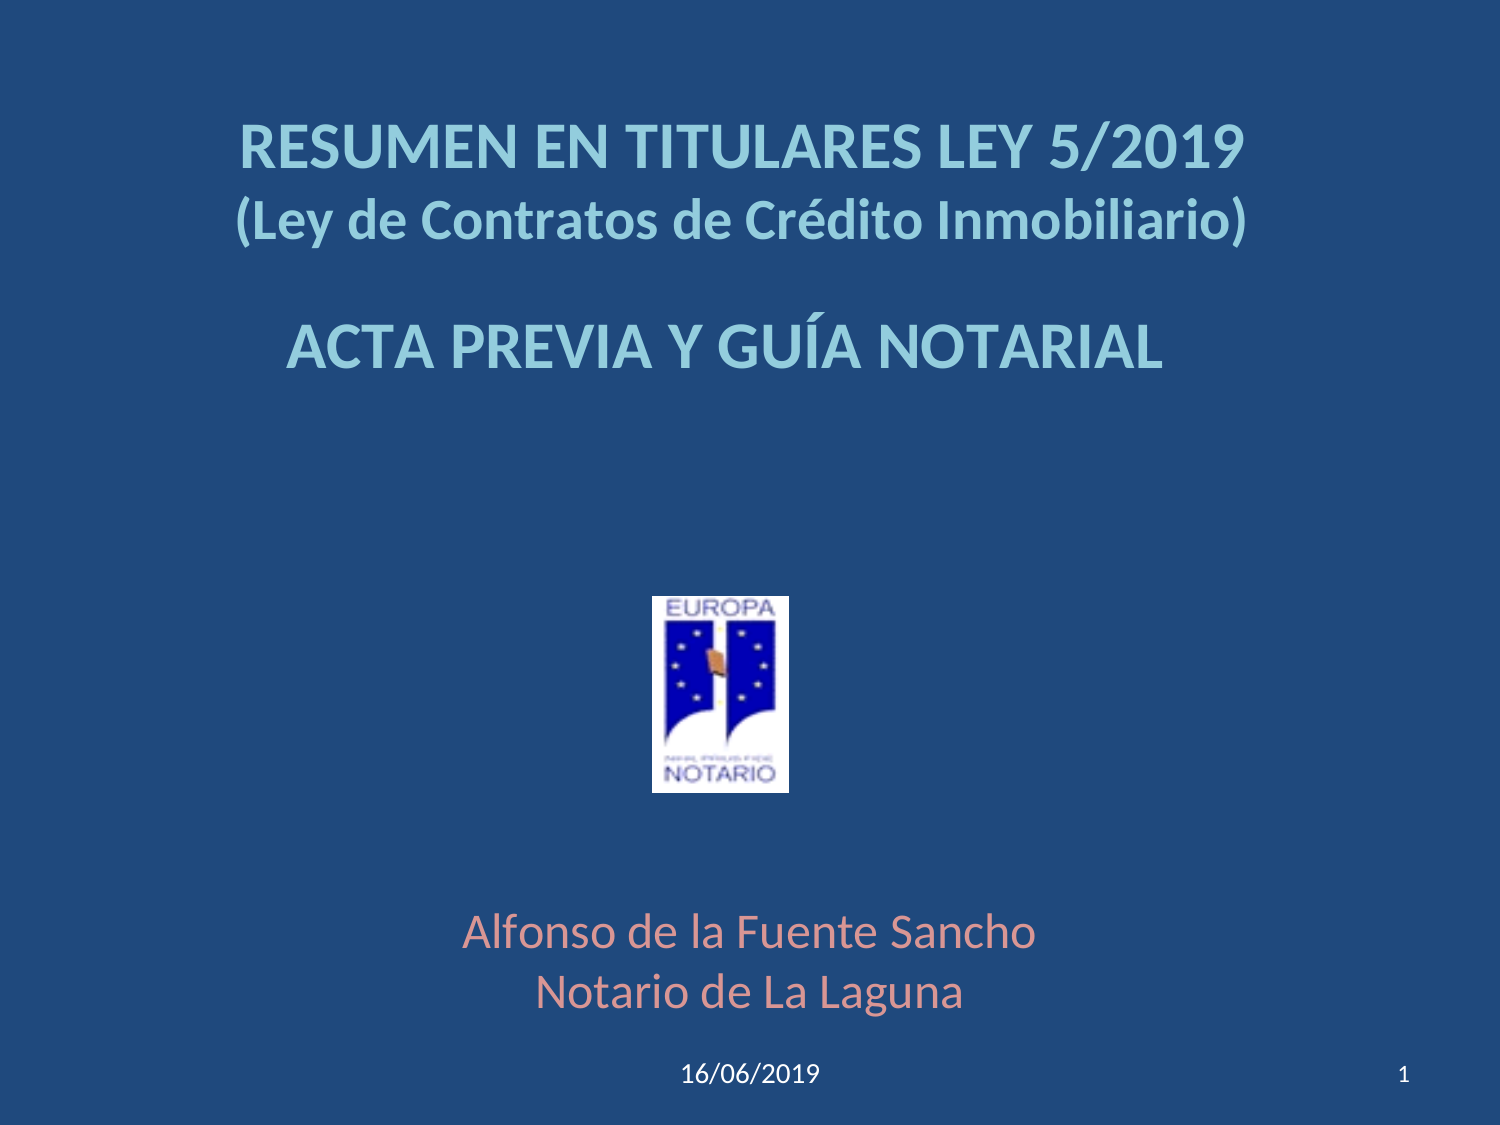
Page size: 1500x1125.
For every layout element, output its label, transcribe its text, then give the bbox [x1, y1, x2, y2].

text_box ACTA PREVIA Y GUÍA NOTARIAL [106, 294, 1347, 579]
text_box RESUMEN EN TITULARES LEY 5/2019 (Ley de Contratos de Crédito Inmobiliario) [104, 0, 1380, 198]
picture [652, 596, 789, 793]
text_box Alfonso de la Fuente Sancho Notario de La Laguna 16/06/2019 [225, 579, 1276, 1047]
text_box <número> [1074, 1042, 1426, 1103]
